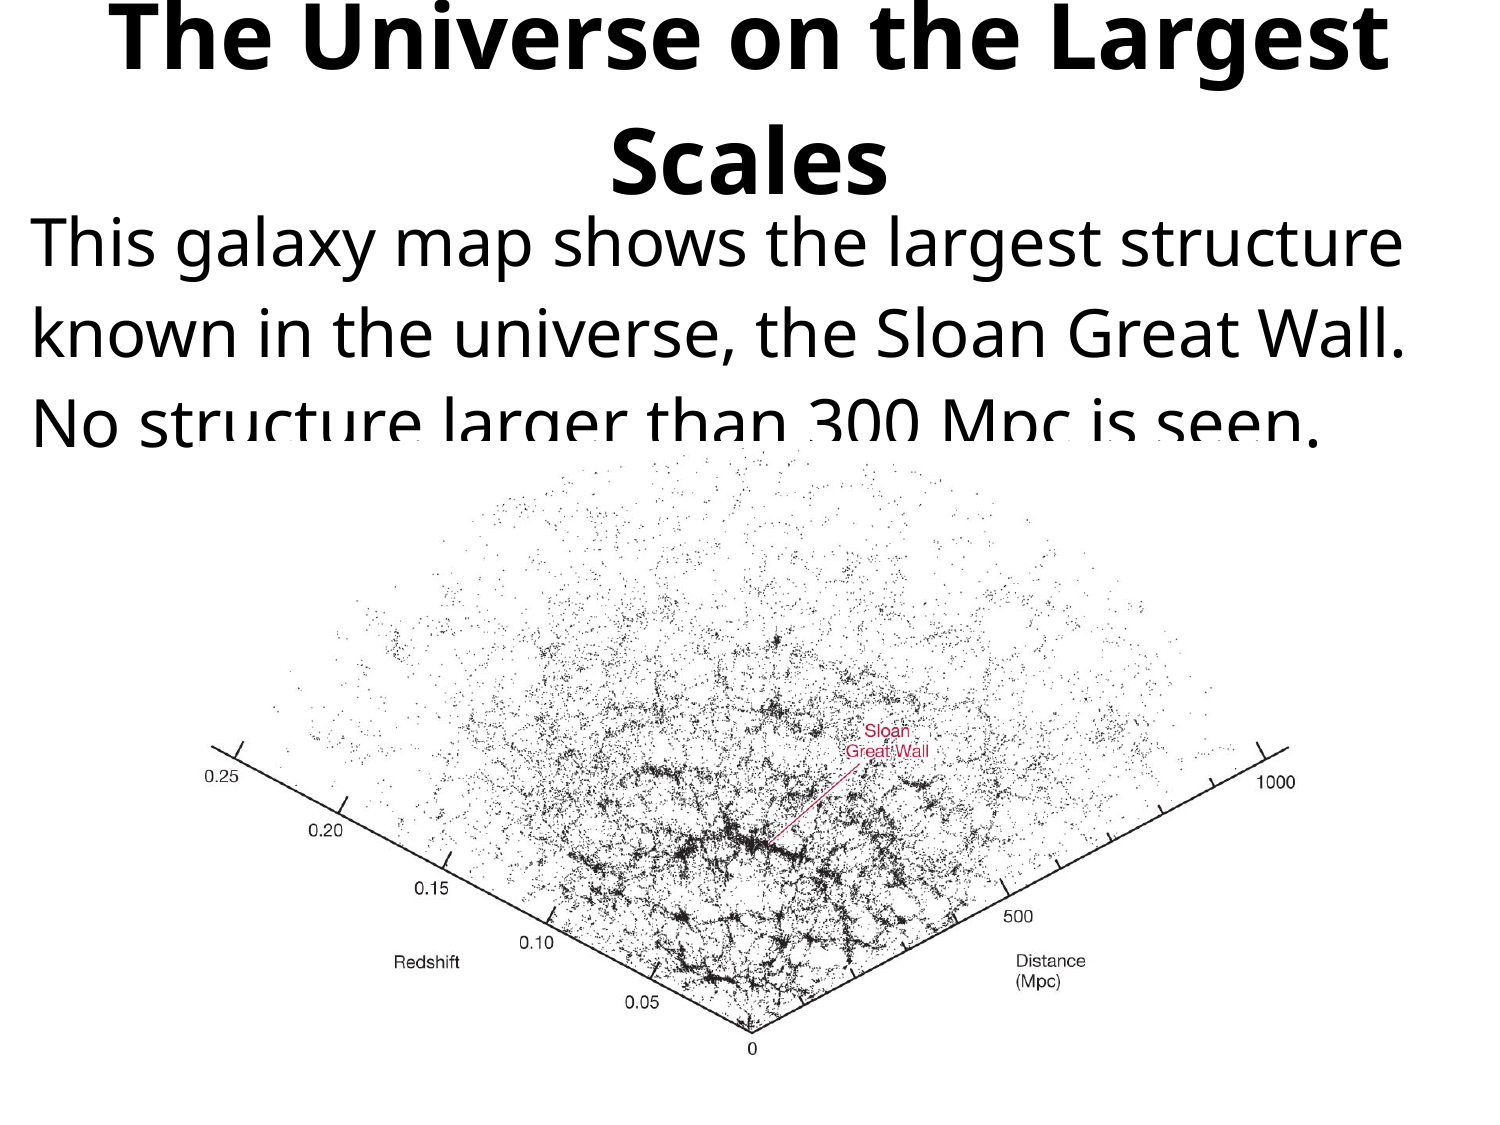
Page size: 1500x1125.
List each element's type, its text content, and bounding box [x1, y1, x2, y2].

title The Universe on the Largest Scales [30, 55, 1471, 138]
picture [199, 441, 1300, 1057]
list This galaxy map shows the largest structure known in the universe, the Sloan Great Wall. No structure larger than 300 Mpc is seen. [30, 195, 1471, 848]
